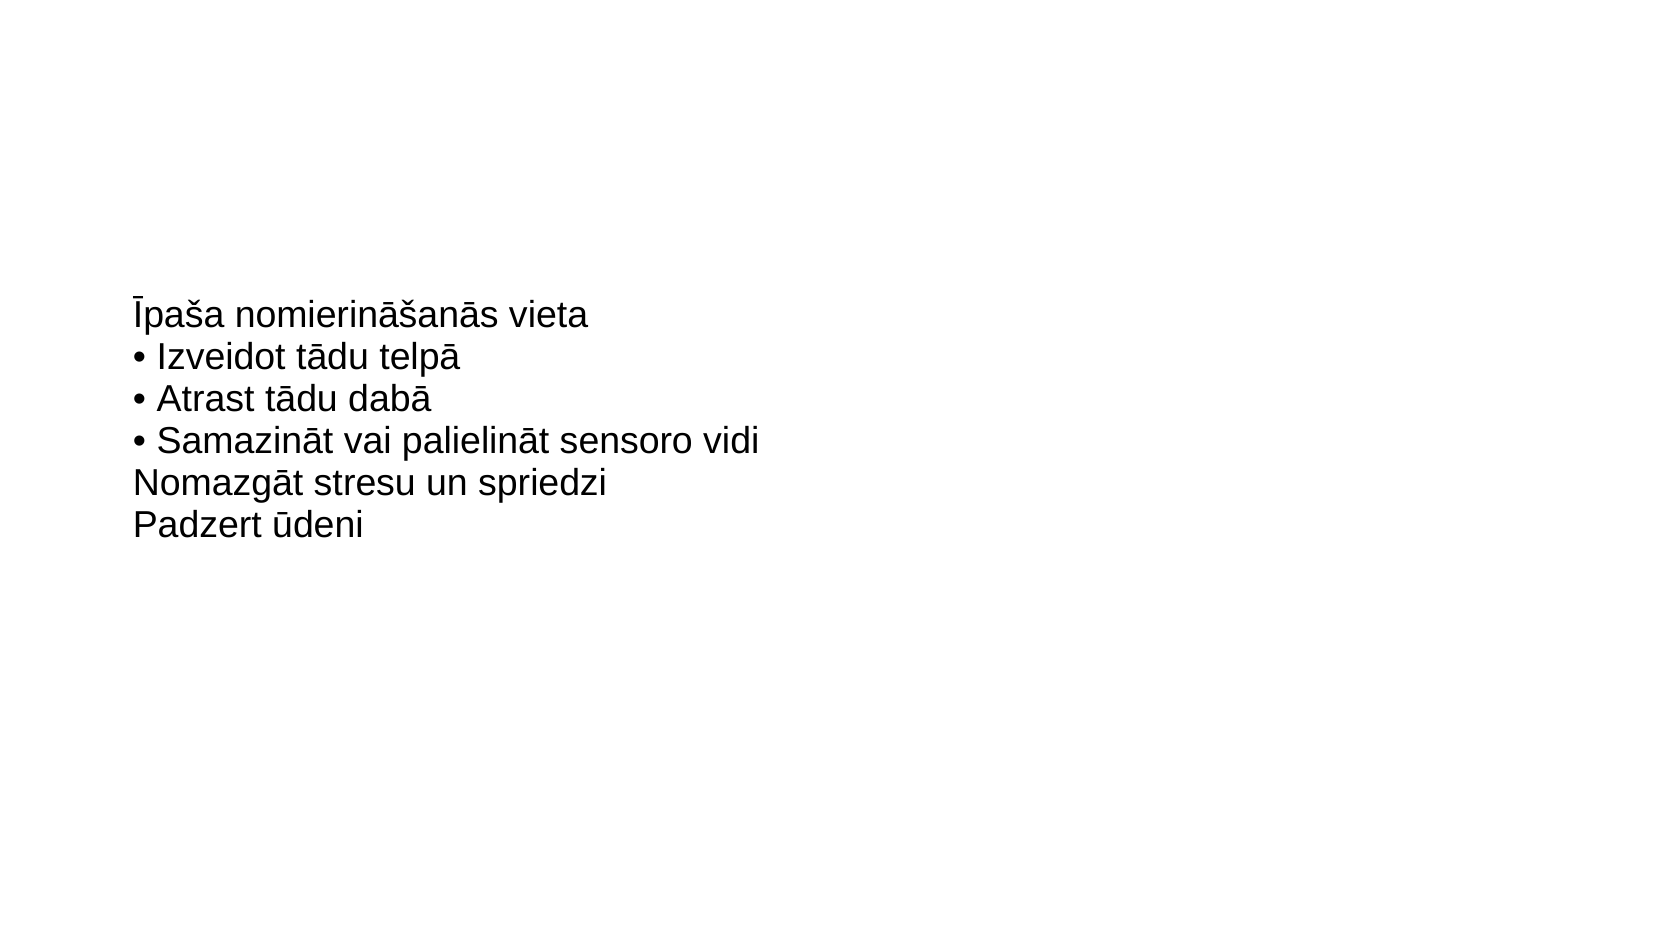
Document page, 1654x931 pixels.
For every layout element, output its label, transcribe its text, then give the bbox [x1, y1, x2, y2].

text_box Īpaša nomierināšanās vieta • Izveidot tādu telpā • Atrast tādu dabā • Samazināt vai palielināt sensoro vidi Nomazgāt stresu un spriedzi Padzert ūdeni [118, 285, 1654, 857]
